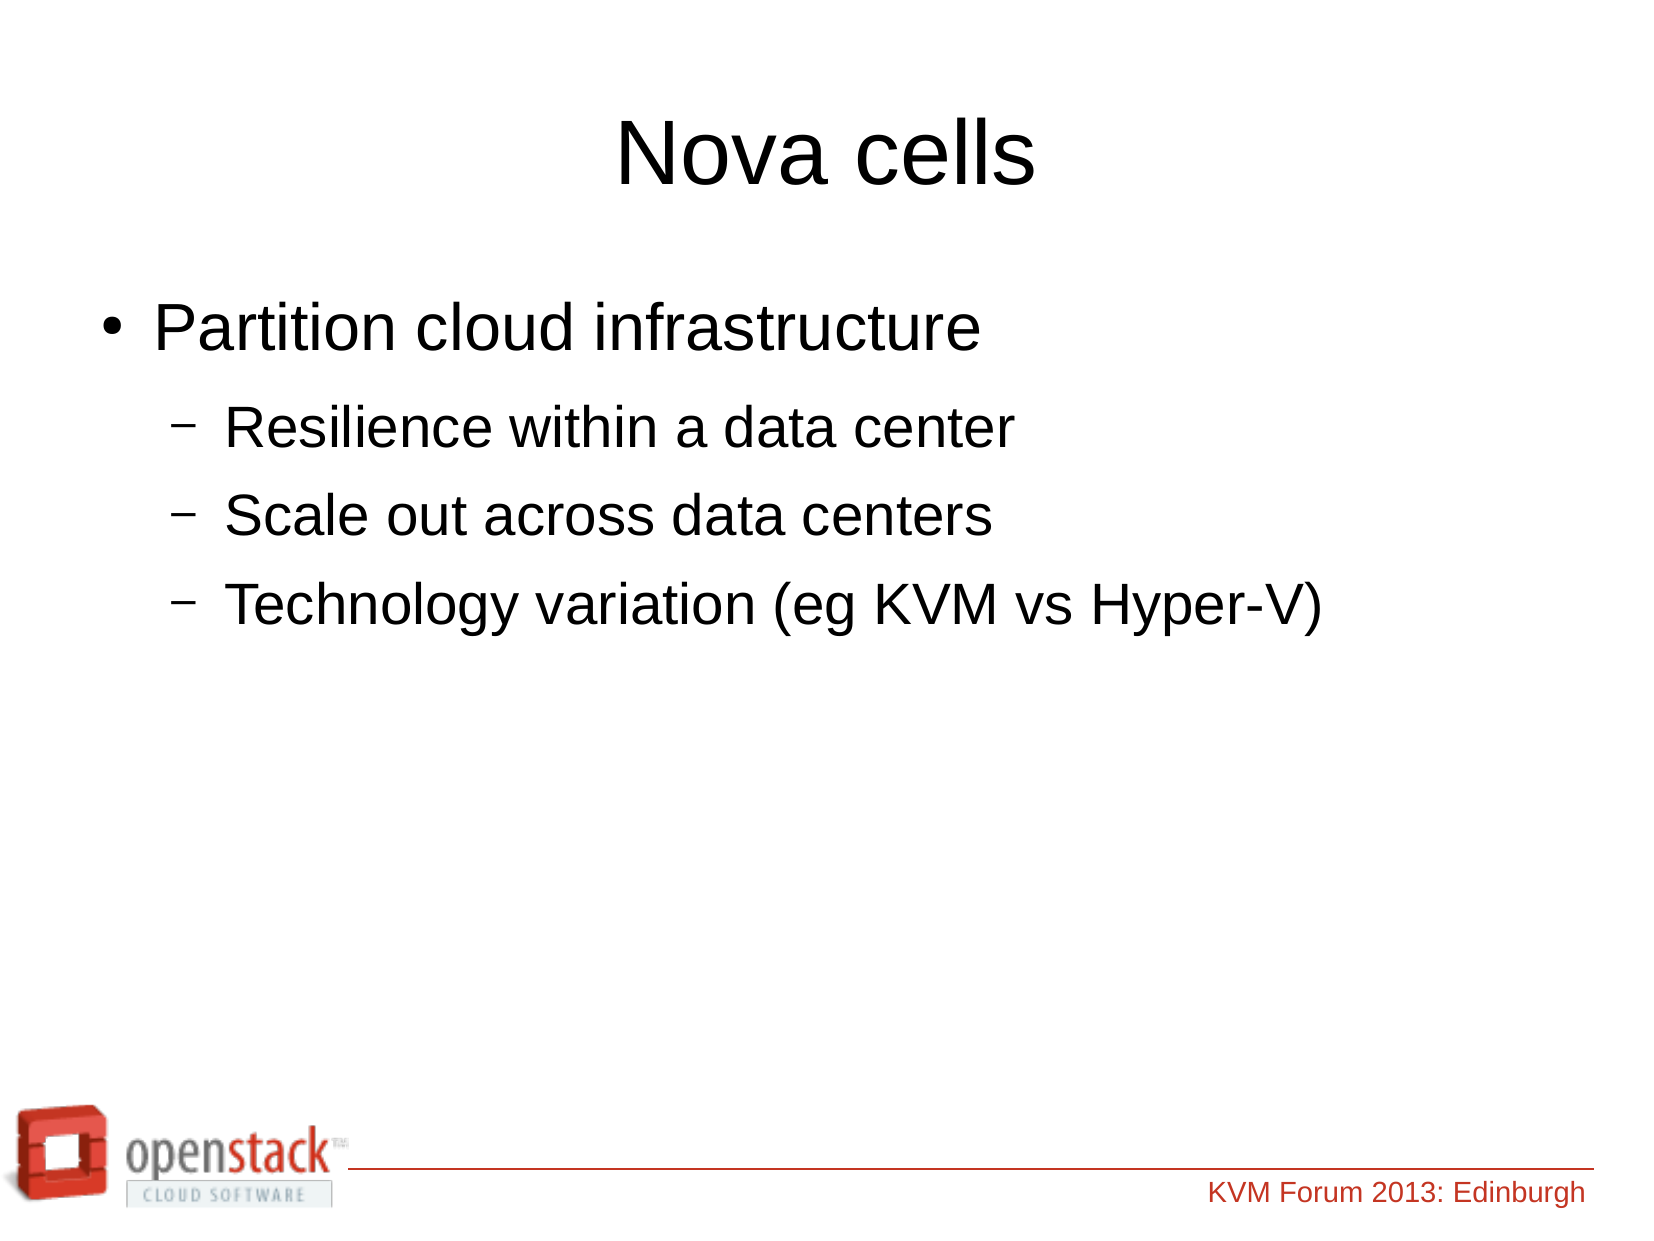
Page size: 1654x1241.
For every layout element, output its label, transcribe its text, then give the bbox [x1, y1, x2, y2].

title Nova cells [82, 49, 1571, 257]
list Partition cloud infrastructure Resilience within a data center Scale out across data centers Technology variation (eg KVM vs Hyper-V) [82, 290, 1571, 1010]
picture [0, 1101, 349, 1219]
